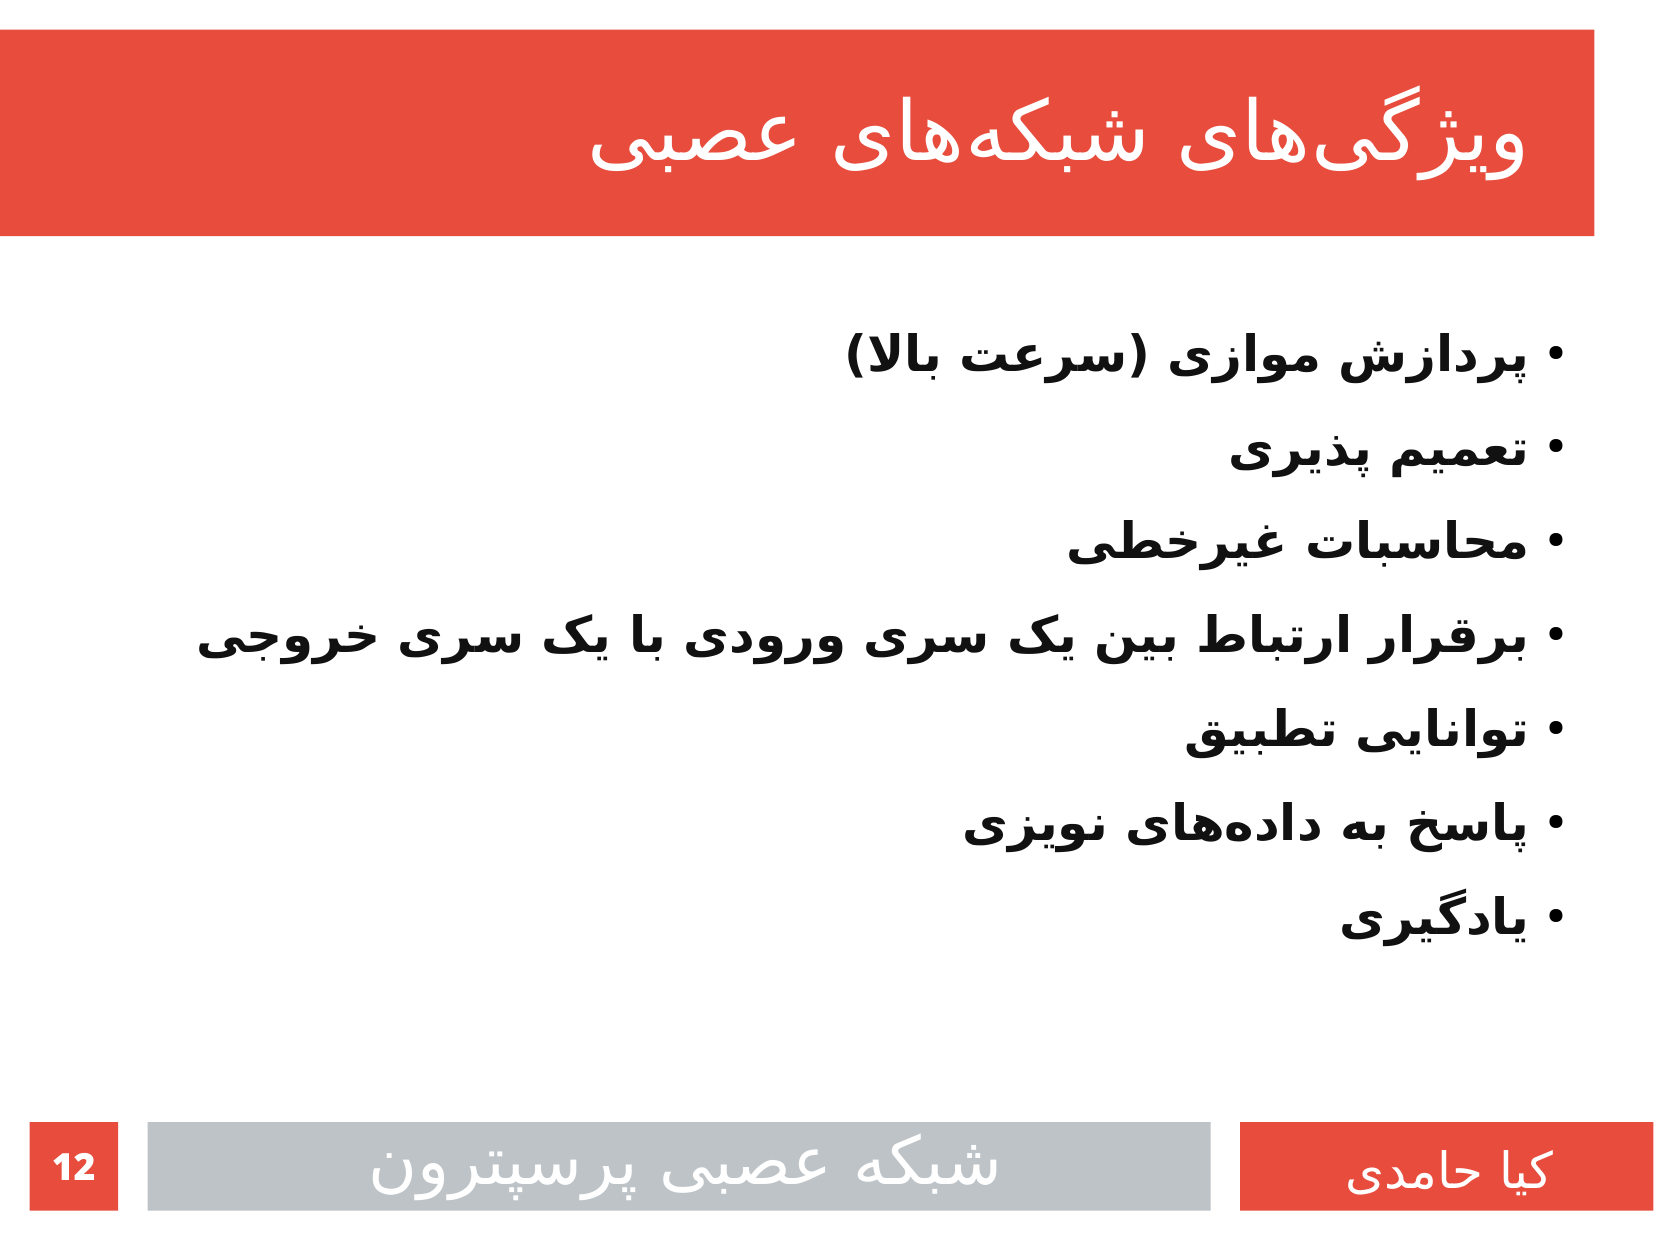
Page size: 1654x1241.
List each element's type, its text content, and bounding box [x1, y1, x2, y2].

title کیا حامدی [1245, 1127, 1654, 1201]
title شبکه عصبی پرسپترون [150, 1127, 1201, 1201]
title ویژگی‌های شبکه‌های عصبی [45, 32, 1531, 181]
list پردازش موازی (سرعت بالا) تعمیم پذیری محاسبات غیرخطی برقرار ارتباط بین یک سری ورودی با یک سری خروجی توانایی تطبیق پاسخ به داده‌های نویزی یادگیری [59, 324, 1565, 1093]
